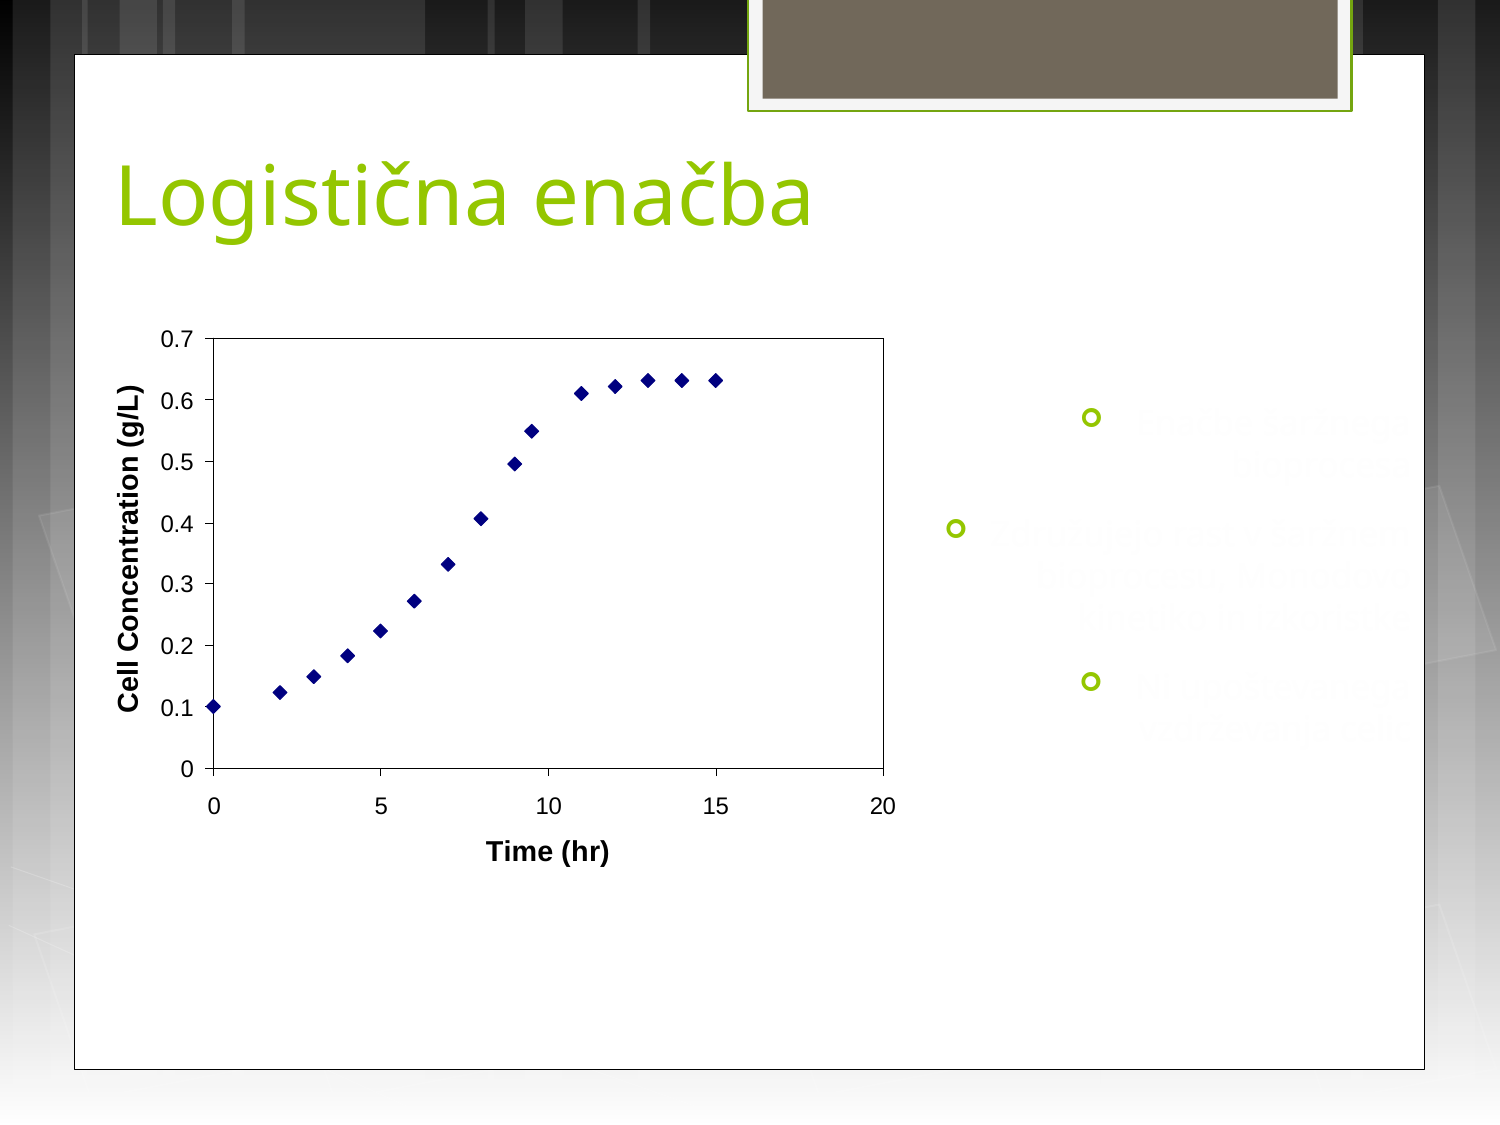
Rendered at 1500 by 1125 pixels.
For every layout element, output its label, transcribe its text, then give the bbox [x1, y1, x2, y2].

title Logistična enačba [99, 62, 1375, 250]
chart [100, 302, 916, 886]
picture [99, 302, 915, 884]
list Enačbe šaržnega bioprocesa Združujejo rast v šaržnem bioprocesu, Monodovo kinetiko in izkoristke Ni upoštevanega vzdrževanja celic [916, 385, 1427, 764]
